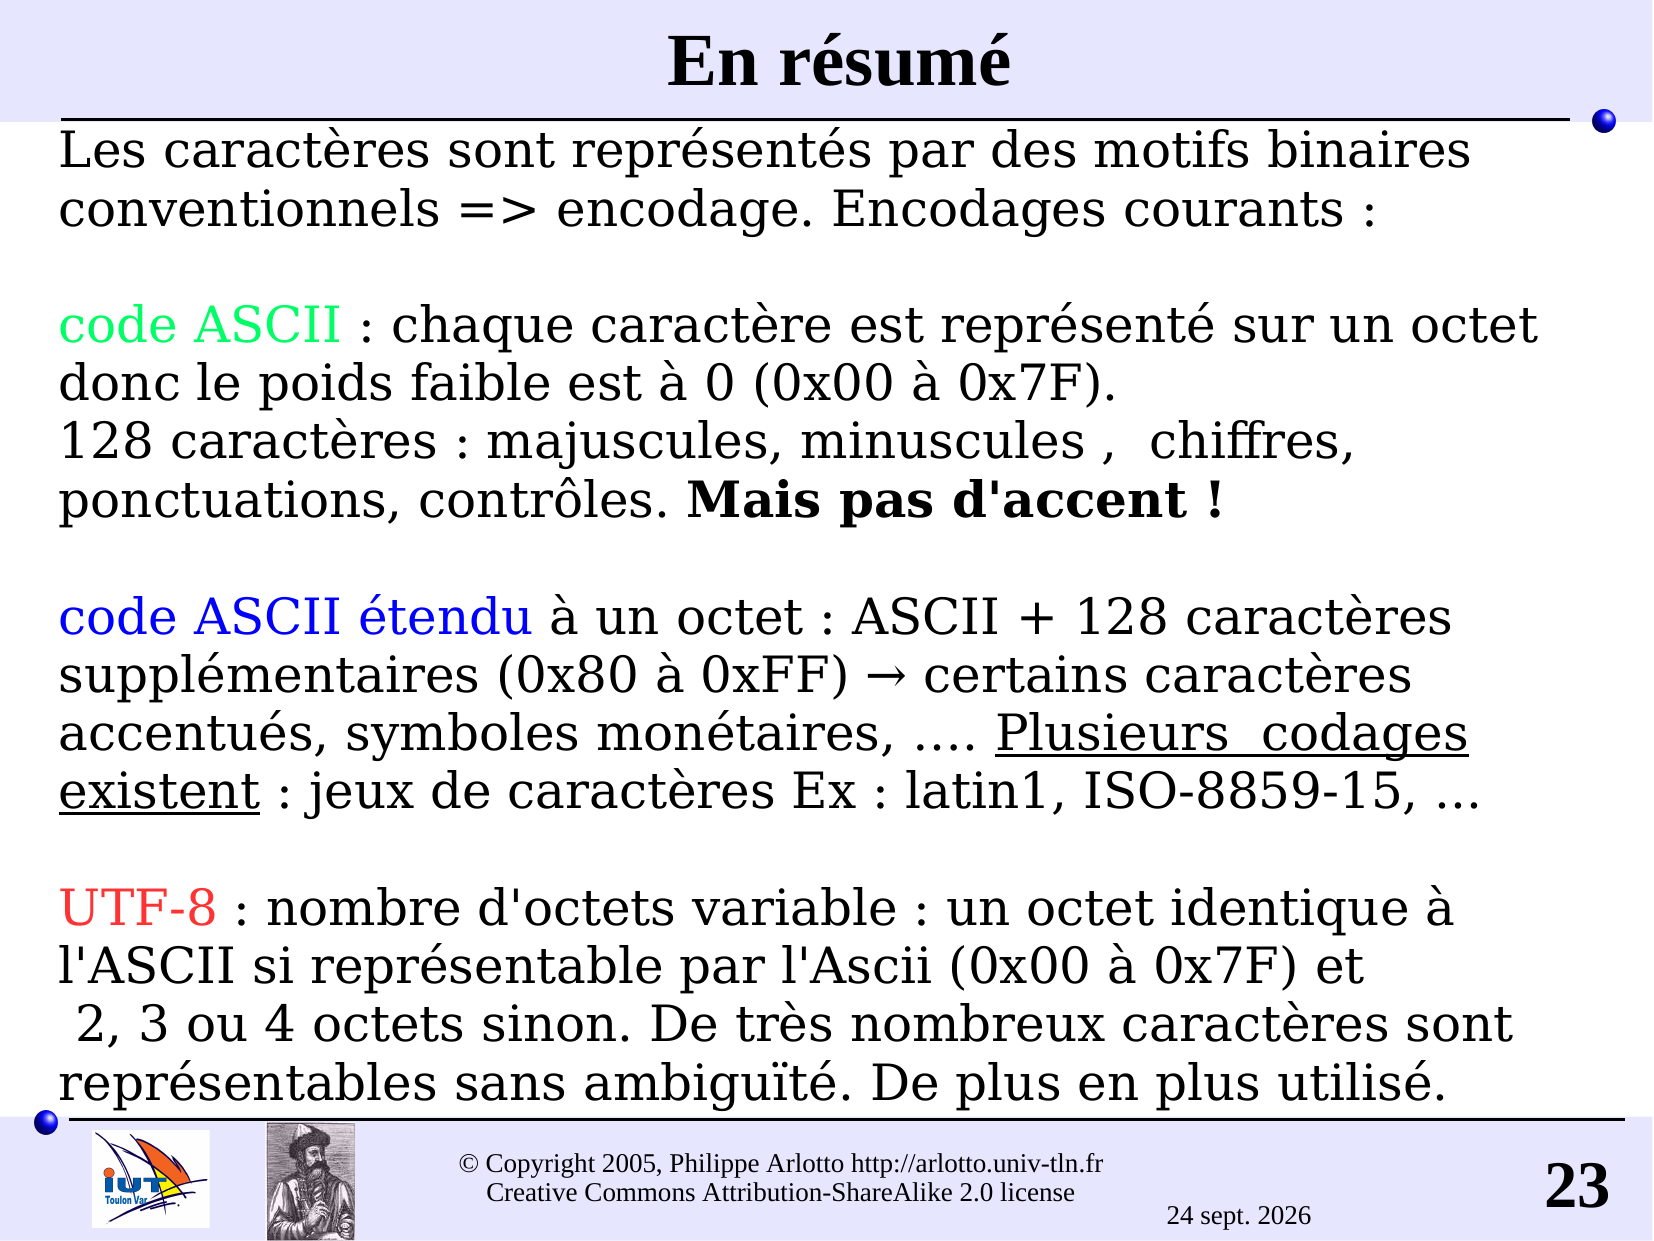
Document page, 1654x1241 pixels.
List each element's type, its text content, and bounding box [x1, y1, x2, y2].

picture [265, 1122, 355, 1241]
text_box Les caractères sont représentés par des motifs binaires conventionnels => encodage. Encodages courants : code ASCII : chaque caractère est représenté sur un octet donc le poids faible est à 0 (0x00 à 0x7F). 128 caractères : majuscules, minuscules , chiffres, ponctuations, contrôles. Mais pas d'accent ! code ASCII étendu à un octet : ASCII + 128 caractères supplémentaires (0x80 à 0xFF) → certains caractères accentués, symboles monétaires, …. Plusieurs codages existent : jeux de caractères Ex : latin1, ISO-8859-15, ... UTF-8 : nombre d'octets variable : un octet identique à l'ASCII si représentable par l'Ascii (0x00 à 0x7F) et 2, 3 ou 4 octets sinon. De très nombreux caractères sont représentables sans ambiguïté. De plus en plus utilisé. [59, 121, 1625, 1117]
title En résumé [95, 11, 1585, 110]
